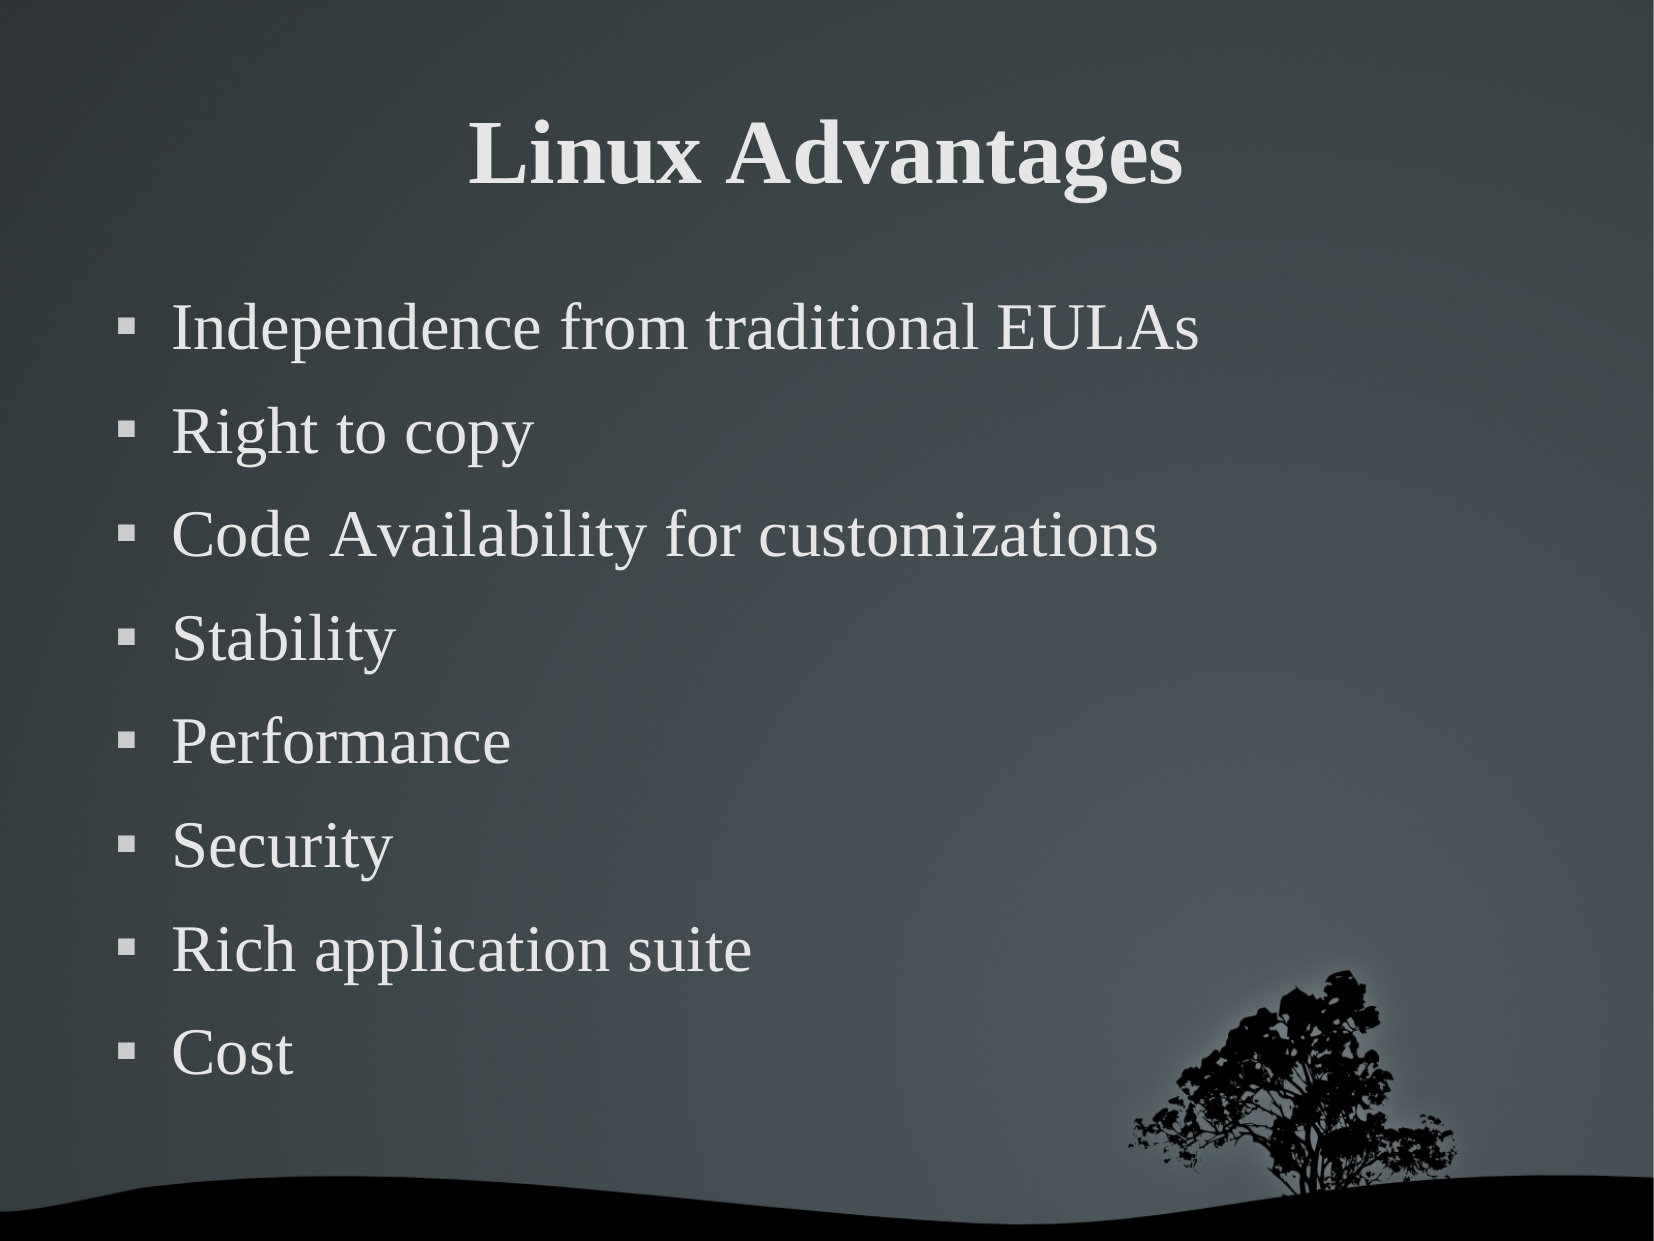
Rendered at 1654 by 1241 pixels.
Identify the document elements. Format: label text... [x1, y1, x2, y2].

picture [0, 0, 1654, 1241]
title Linux Advantages [83, 49, 1572, 257]
list Independence from traditional EULAs Right to copy Code Availability for customizations Stability Performance Security Rich application suite Cost [82, 290, 1571, 1212]
